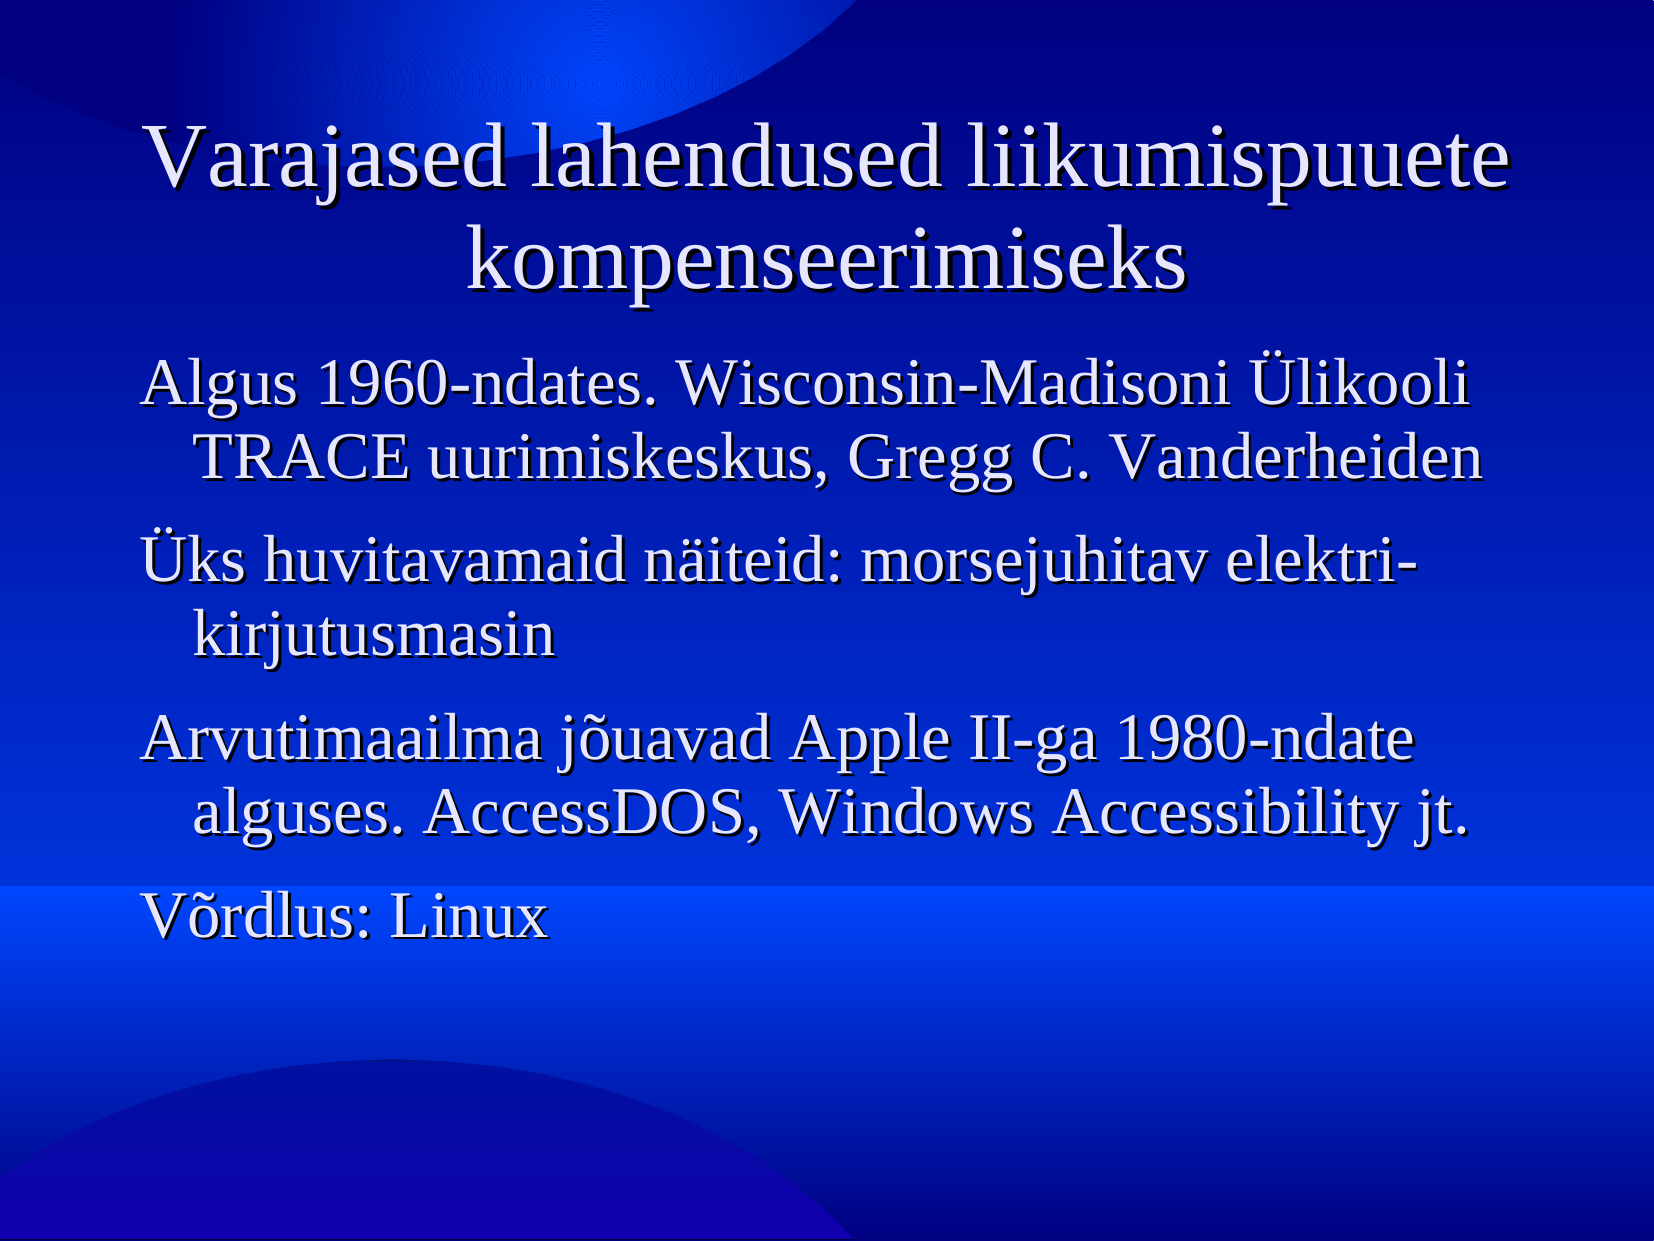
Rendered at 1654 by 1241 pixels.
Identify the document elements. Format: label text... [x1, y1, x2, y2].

title Varajased lahendused liikumispuuete kompenseerimiseks [121, 102, 1534, 311]
list Algus 1960-ndates. Wisconsin-Madisoni Ülikooli TRACE uurimiskeskus, Gregg C. Vanderheiden Üks huvitavamaid näiteid: morsejuhitav elektri-kirjutusmasin Arvutimaailma jõuavad Apple II-ga 1980-ndate alguses. AccessDOS, Windows Accessibility jt. Võrdlus: Linux [121, 344, 1534, 1127]
